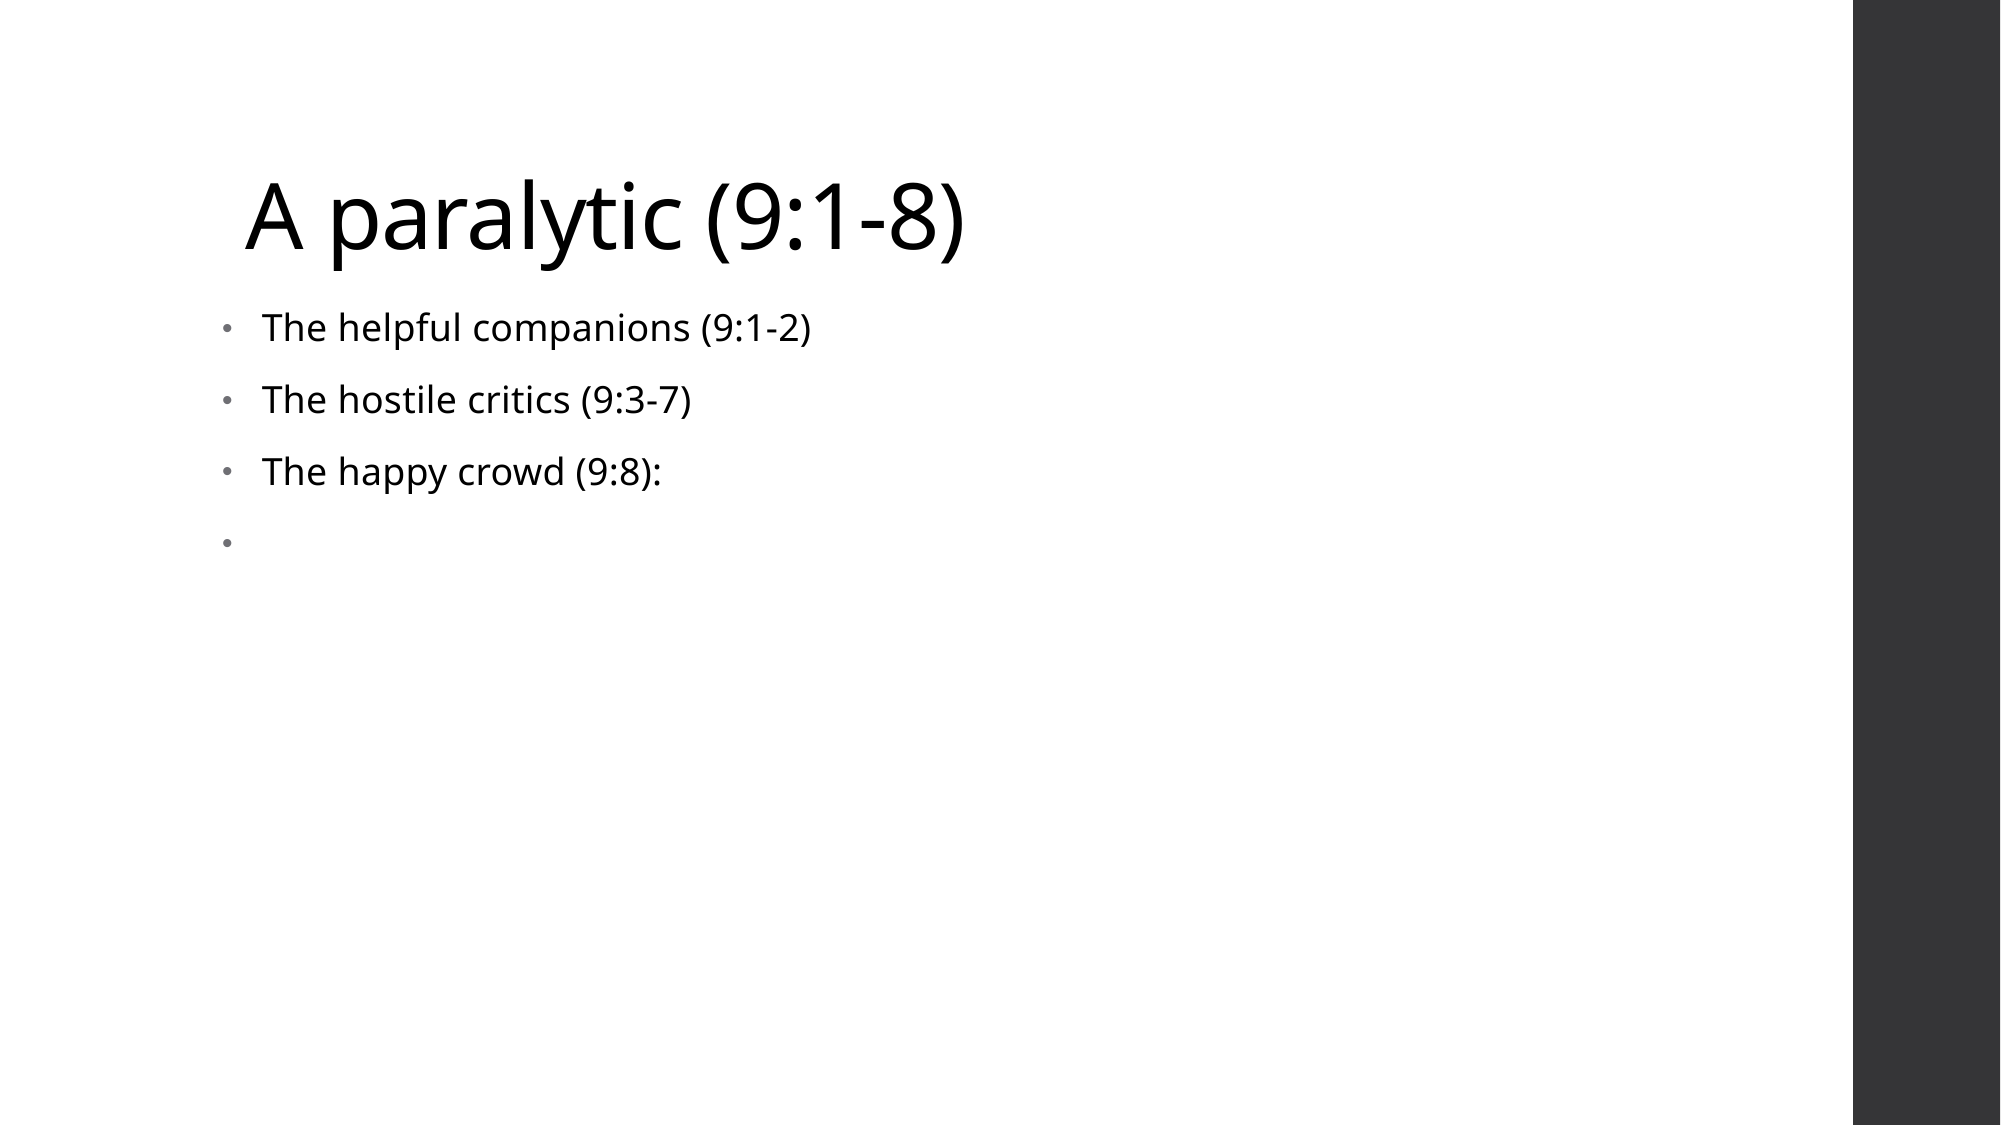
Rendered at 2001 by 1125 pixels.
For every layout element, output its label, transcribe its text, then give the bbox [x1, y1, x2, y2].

title A paralytic (9:1-8) [206, 60, 1797, 278]
list The helpful companions (9:1-2) The hostile critics (9:3-7) The happy crowd (9:8): [206, 299, 1617, 1014]
